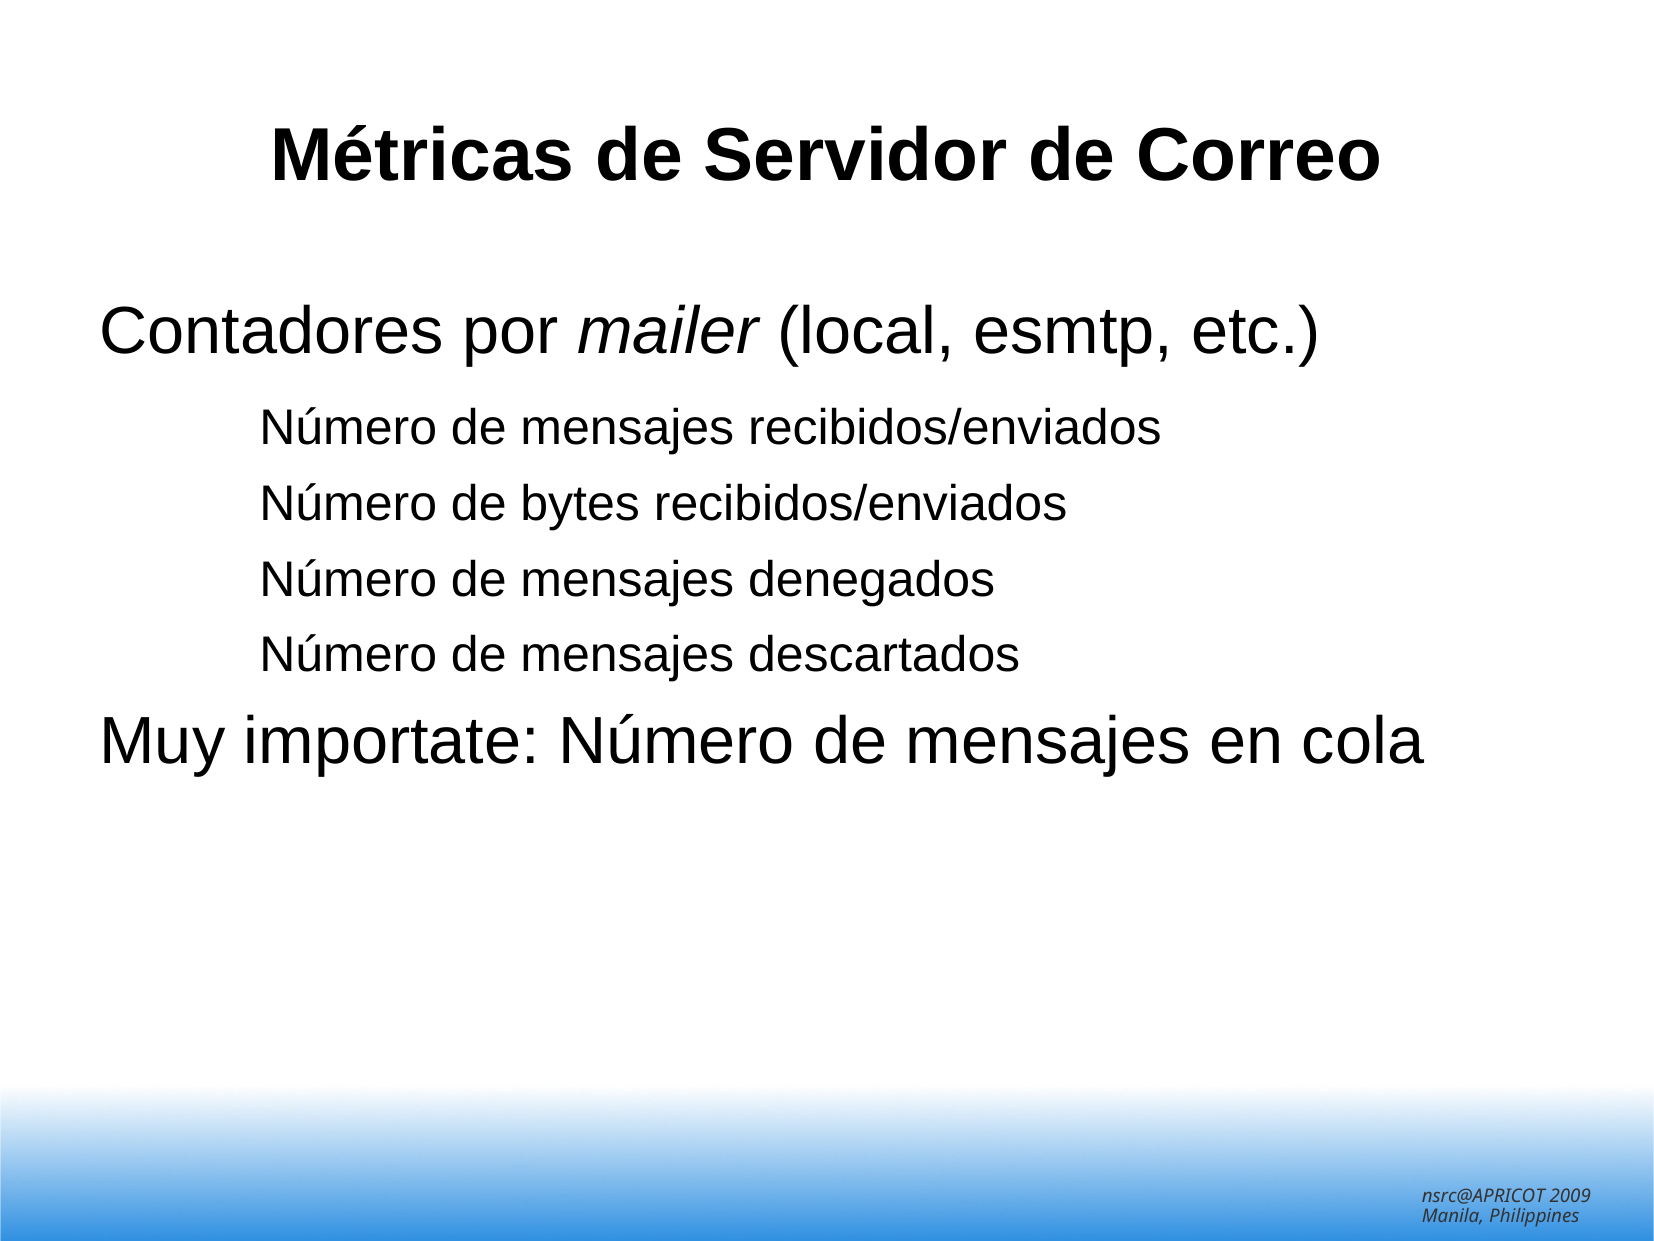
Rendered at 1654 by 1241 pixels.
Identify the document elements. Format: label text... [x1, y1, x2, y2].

title Métricas de Servidor de Correo [82, 49, 1571, 257]
picture [0, 1083, 1654, 1241]
list Contadores por mailer (local, esmtp, etc.) Número de mensajes recibidos/enviados Número de bytes recibidos/enviados Número de mensajes denegados Número de mensajes descartados Muy importate: Número de mensajes en cola [82, 290, 1571, 1109]
